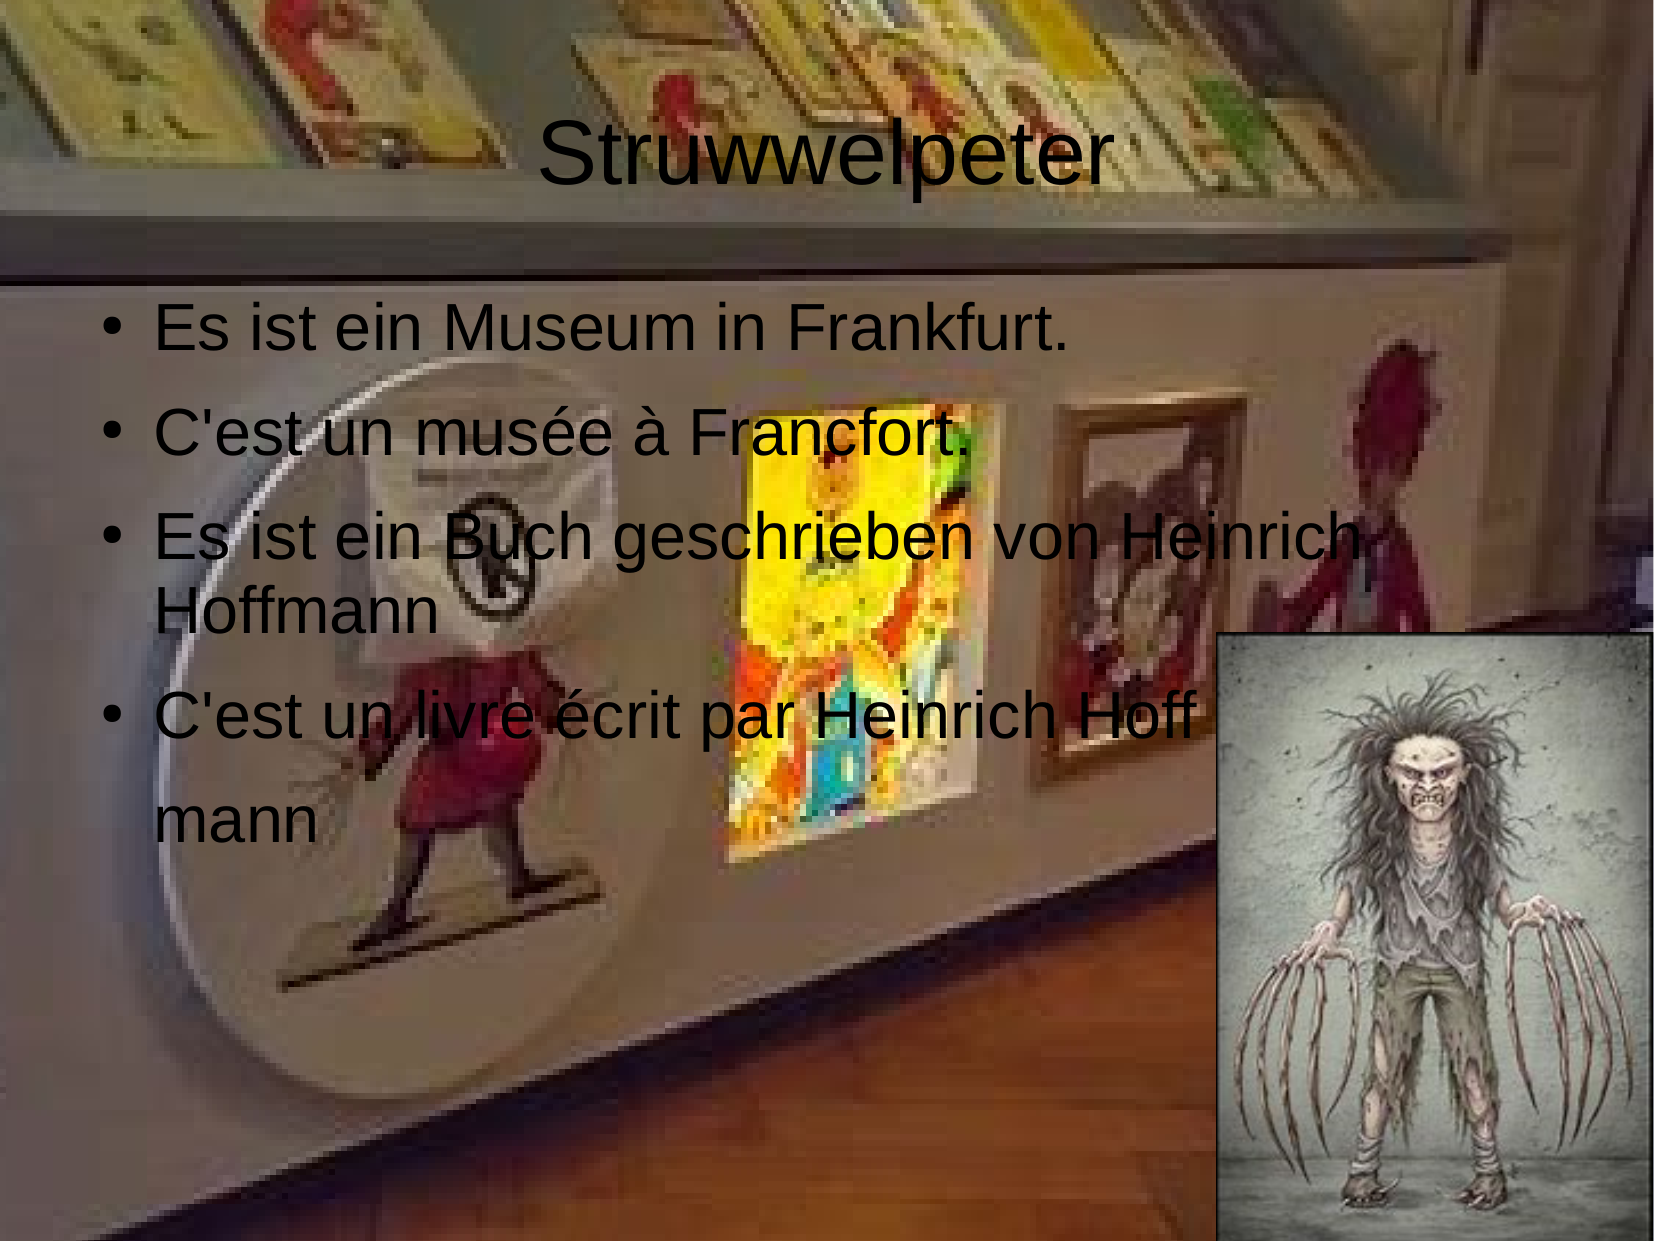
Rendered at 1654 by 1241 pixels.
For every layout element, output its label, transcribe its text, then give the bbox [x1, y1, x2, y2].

picture [0, 0, 1654, 1241]
list Es ist ein Museum in Frankfurt. C'est un musée à Francfort. Es ist ein Buch geschrieben von Heinrich Hoffmann C'est un livre écrit par Heinrich Hoff mann [82, 290, 1571, 1010]
title Struwwelpeter [82, 49, 1571, 257]
